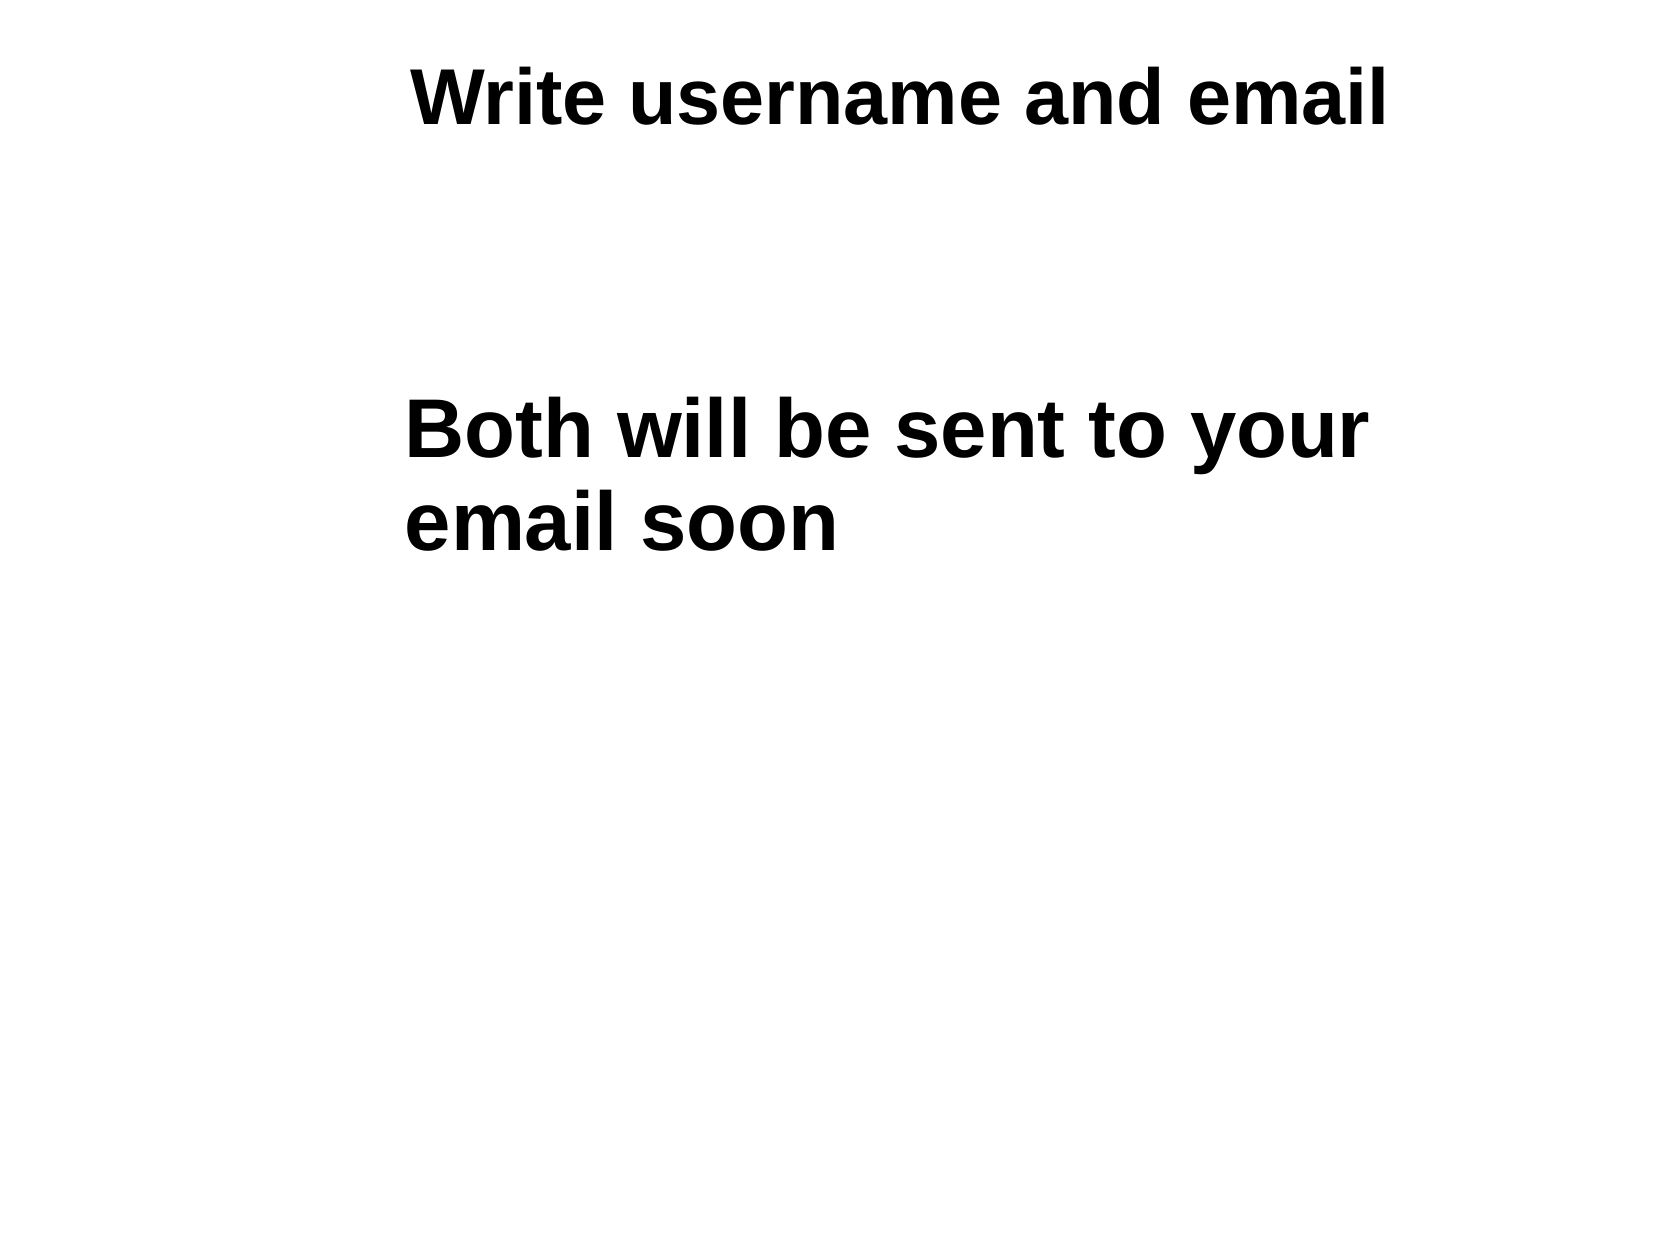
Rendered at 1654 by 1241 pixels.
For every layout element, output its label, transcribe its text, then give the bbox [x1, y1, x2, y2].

text_box Both will be sent to your email soon [390, 375, 1426, 762]
text_box Write username and email [255, 45, 1546, 149]
